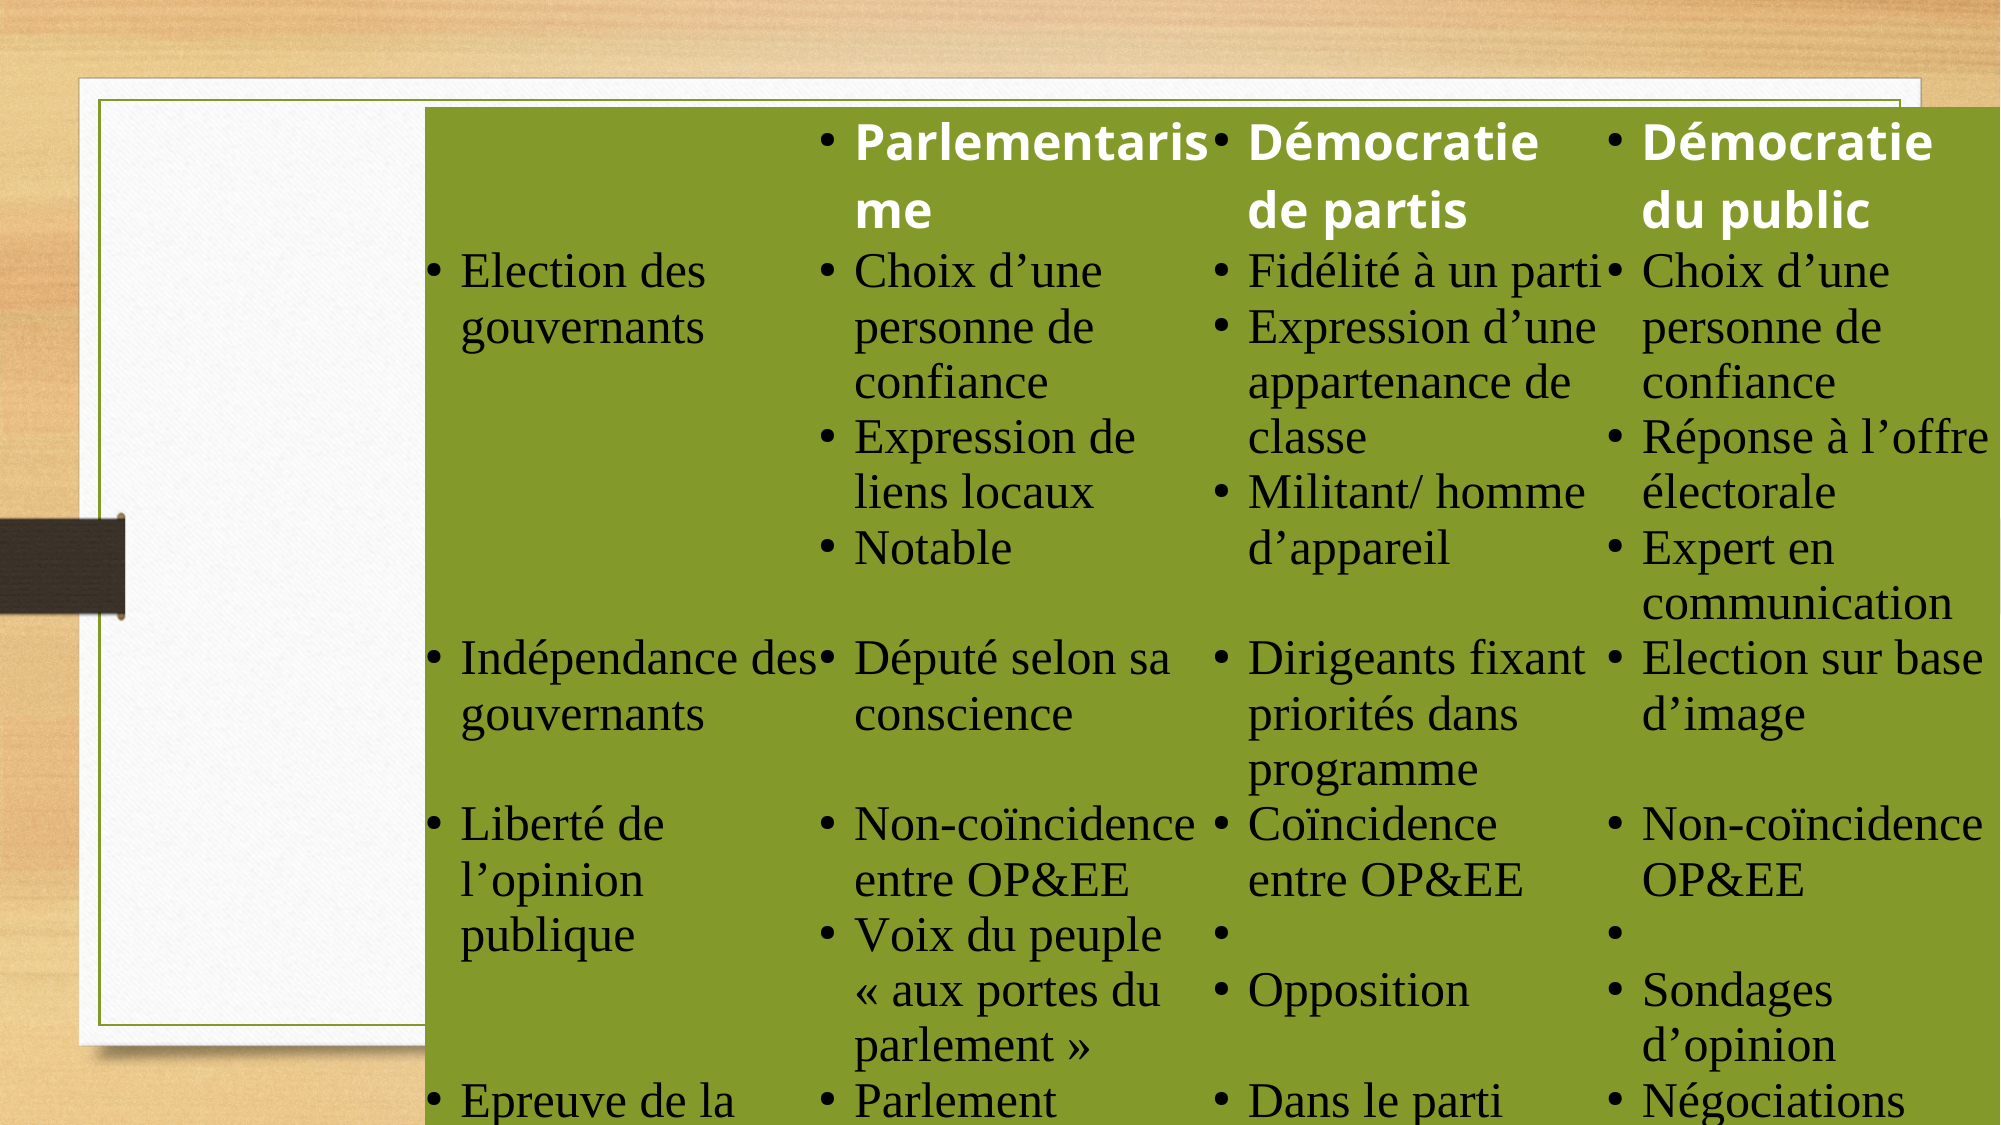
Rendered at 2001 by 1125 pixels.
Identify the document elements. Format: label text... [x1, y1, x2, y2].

table_cell Parlement [819, 1073, 1213, 1125]
table_cell Député selon sa conscience [819, 630, 1213, 796]
table_cell Dirigeants fixant priorités dans programme [1213, 630, 1606, 796]
table_cell Liberté de l’opinion publique [425, 796, 819, 1073]
table_header Démocratie du public [1606, 107, 2000, 243]
table_cell Coïncidence entre OP&EE Opposition [1213, 796, 1606, 1073]
table_cell Choix d’une personne de confiance Réponse à l’offre électorale Expert en communication [1606, 243, 2000, 630]
table_cell Négociations entre groupes d’intérêts et gouvernement Discussion dans les médias/électeur flottant [1606, 1073, 2000, 1125]
table_header [425, 107, 819, 243]
table_cell Non-coïncidence entre OP&EE Voix du peuple « aux portes du parlement » [819, 796, 1213, 1073]
table_cell Election sur base d’image [1606, 630, 2000, 796]
table_cell Epreuve de la discussion [425, 1073, 819, 1125]
table_header Démocratie de partis [1213, 107, 1606, 243]
table_cell Election des gouvernants [425, 243, 819, 630]
table_cell Fidélité à un parti Expression d’une appartenance de classe Militant/ homme d’appareil [1213, 243, 1606, 630]
table_cell Indépendance des gouvernants [425, 630, 819, 796]
table_cell Dans le parti Entre partis Néo-corporatisme [1213, 1073, 1606, 1125]
table_cell Non-coïncidence OP&EE Sondages d’opinion [1606, 796, 2000, 1073]
table_header Parlementarisme [819, 107, 1213, 243]
table_cell Choix d’une personne de confiance Expression de liens locaux Notable [819, 243, 1213, 630]
